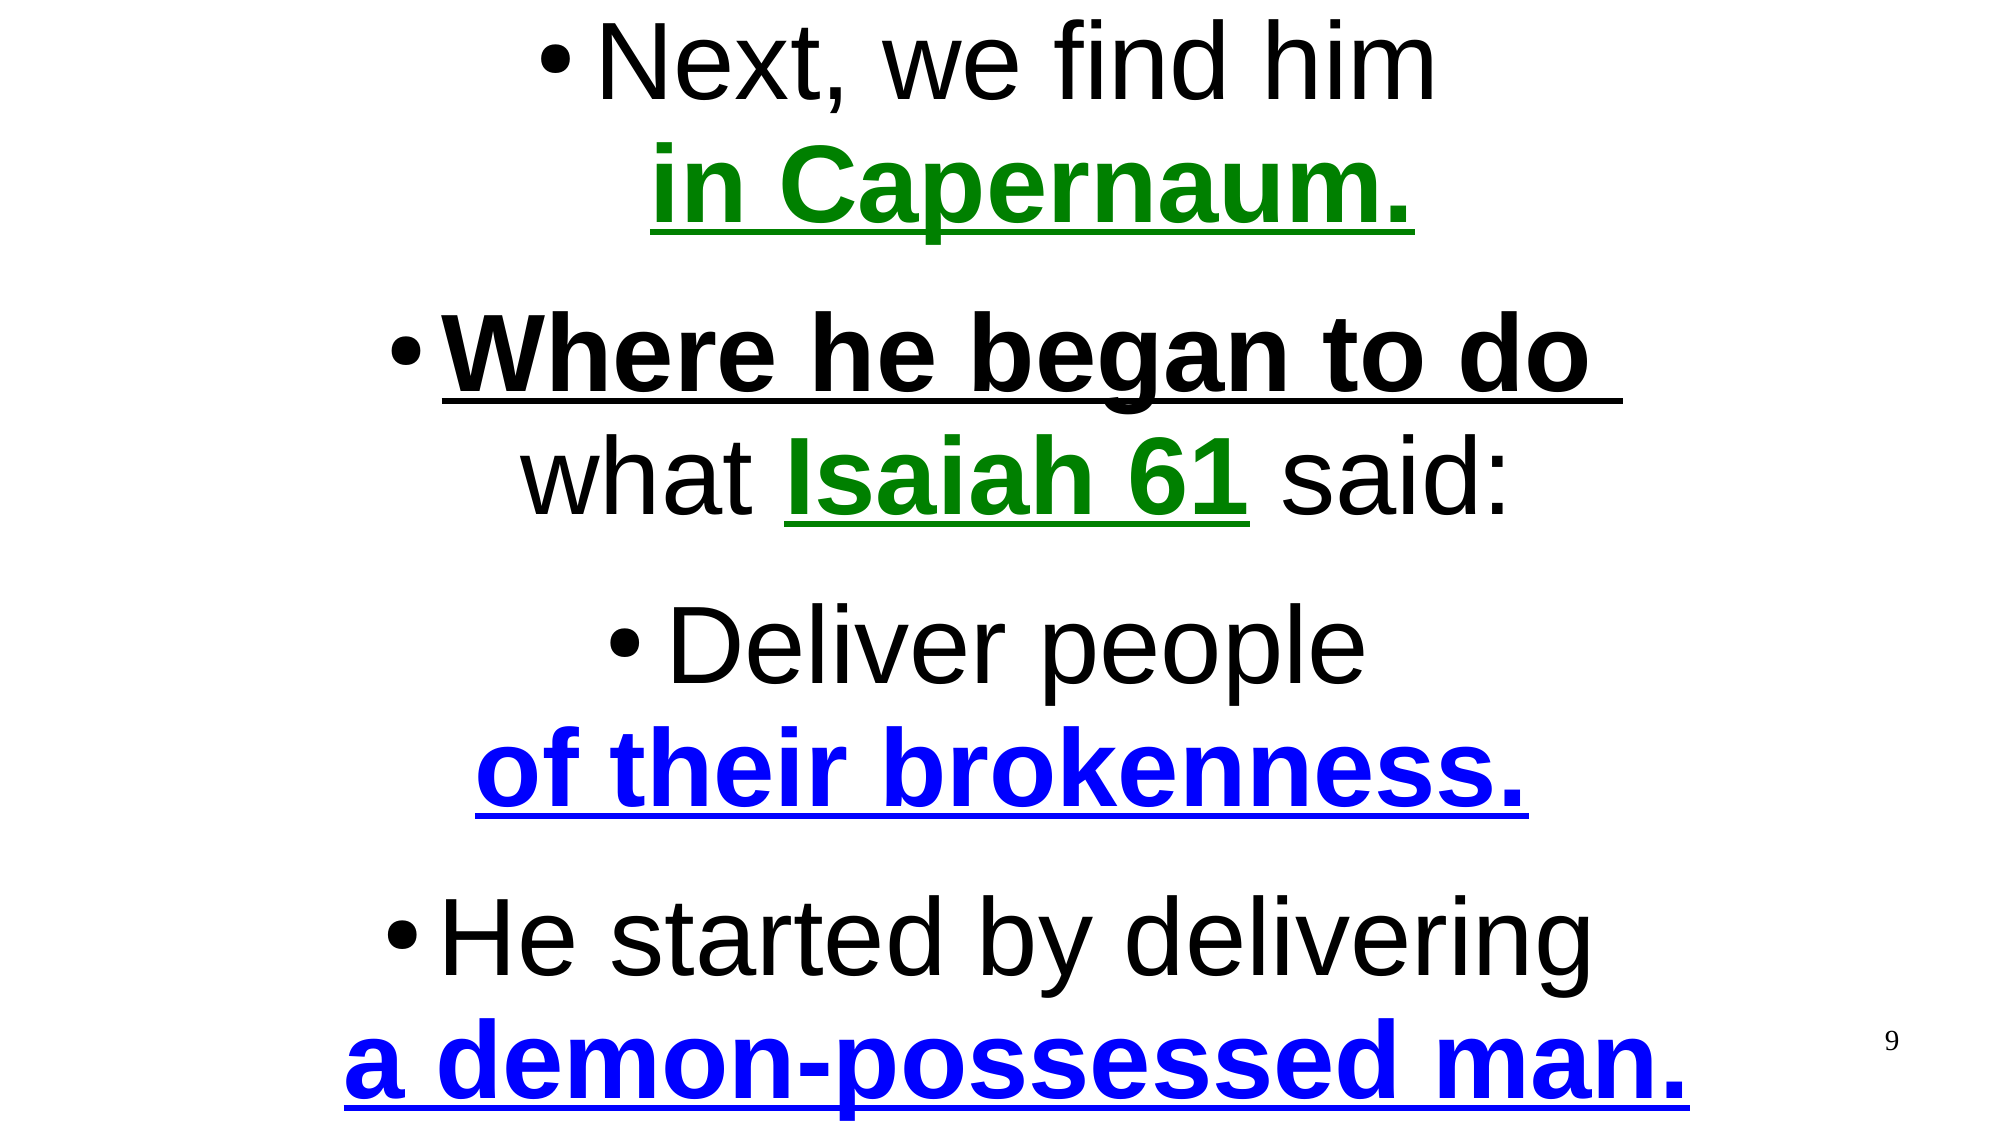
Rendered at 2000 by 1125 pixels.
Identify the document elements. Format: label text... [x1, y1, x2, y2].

list Next, we find him in Capernaum. Where he began to do what Isaiah 61 said: Deliver people of their brokenness. He started by delivering a demon-possessed man. [0, 0, 1996, 1123]
